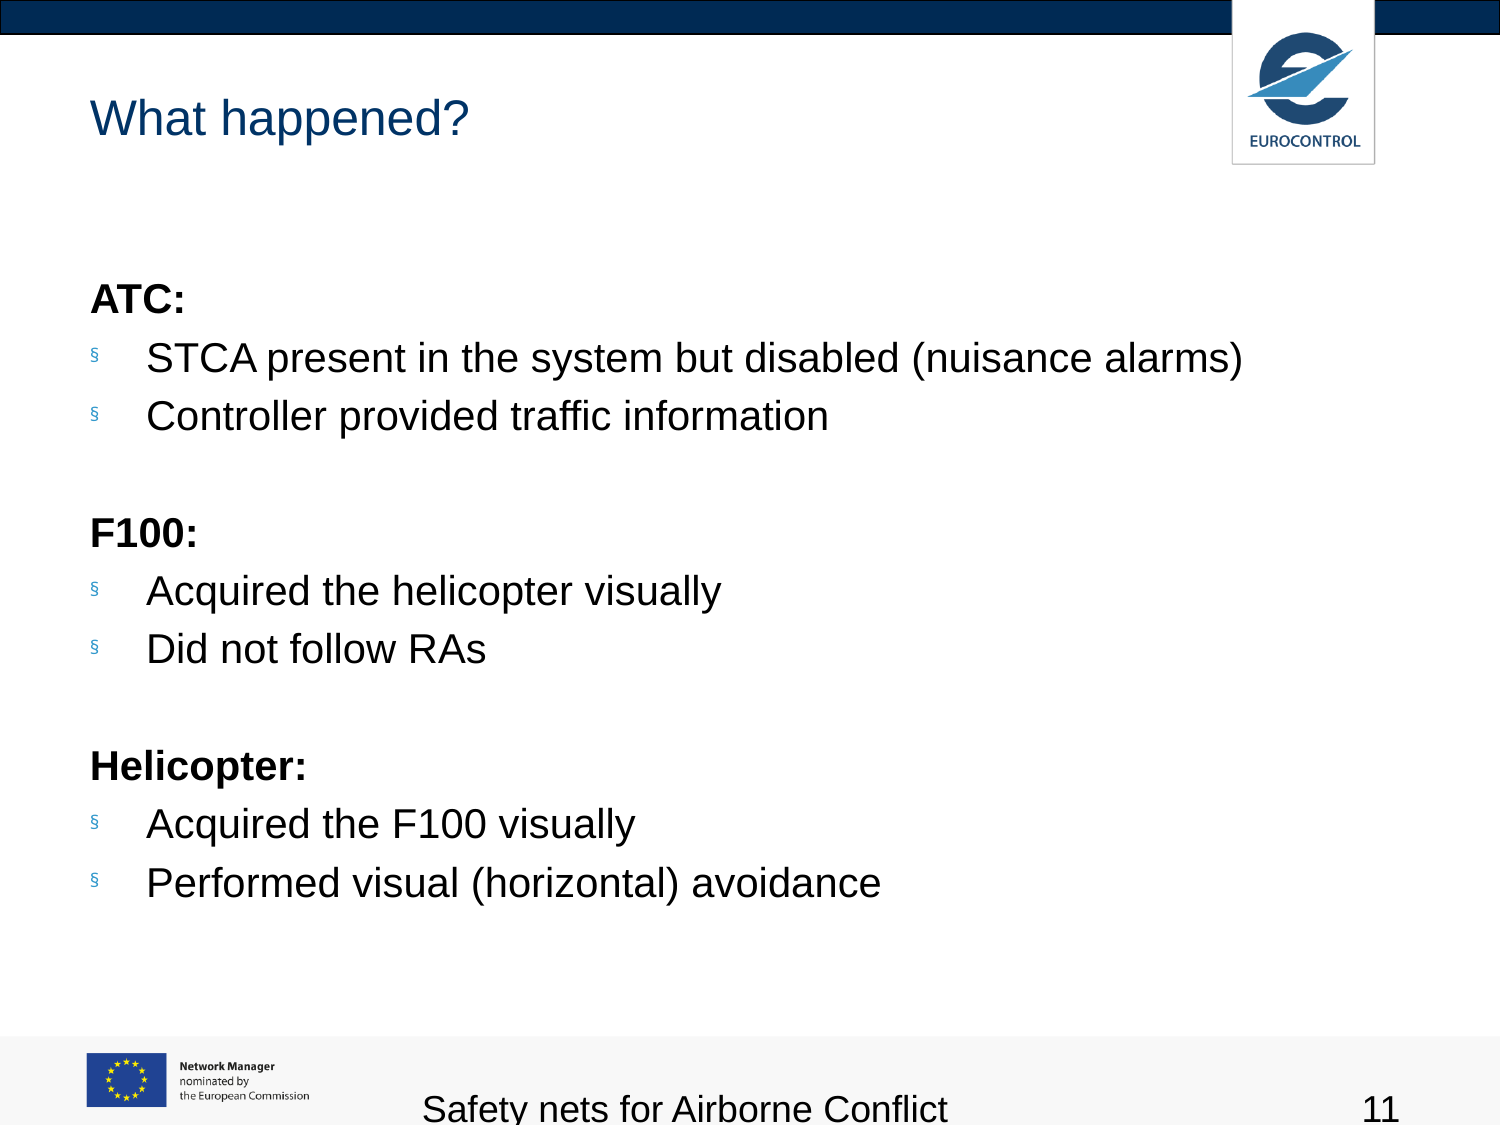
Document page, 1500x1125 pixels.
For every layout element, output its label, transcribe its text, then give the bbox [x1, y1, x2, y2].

slide_number <number> [1346, 1078, 1425, 1123]
title What happened? [75, 78, 1197, 206]
footer Safety nets for Airborne Conflict [407, 1078, 1092, 1123]
list ATC: STCA present in the system but disabled (nuisance alarms) Controller provided traffic information F100: Acquired the helicopter visually Did not follow RAs Helicopter: Acquired the F100 visually Performed visual (horizontal) avoidance [75, 264, 1425, 1004]
picture [1224, 0, 1382, 172]
picture [85, 1051, 310, 1108]
